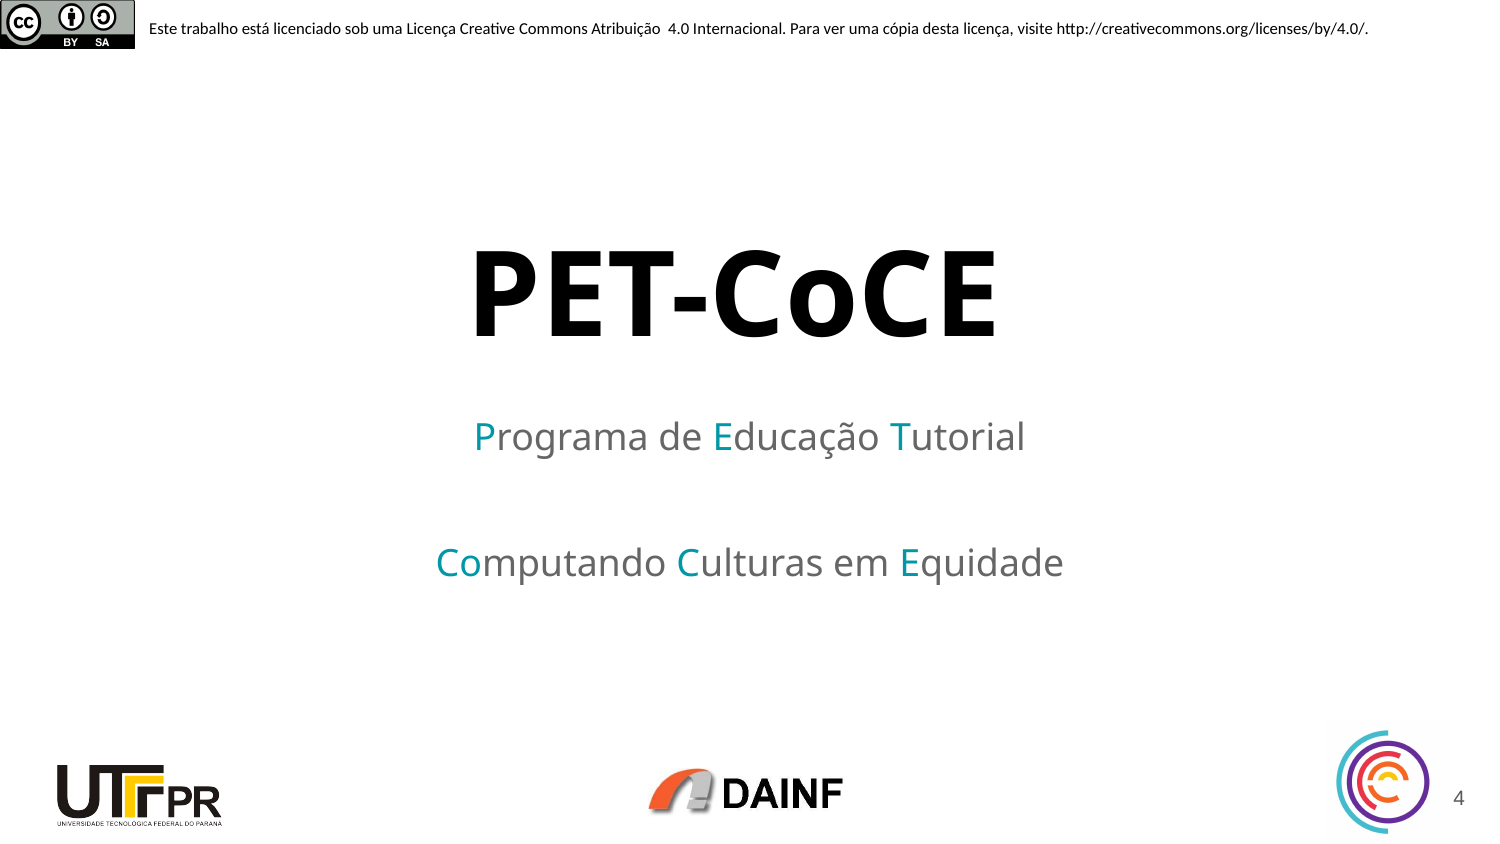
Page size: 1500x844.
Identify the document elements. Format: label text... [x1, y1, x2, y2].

text_box Computando Culturas em Equidade [409, 473, 1091, 643]
picture [0, 0, 135, 49]
title PET-CoCE [384, 196, 1116, 398]
picture [648, 768, 852, 823]
picture [57, 765, 222, 826]
slide_number <number> [1450, 764, 1480, 830]
text_box Este trabalho está licenciado sob uma Licença Creative Commons Atribuição 4.0 Internacional. Para ver uma cópia desta licença, visite http://creativecommons.org/licenses/by/4.0/. [135, 0, 1500, 49]
picture [1326, 720, 1450, 844]
list Programa de Educação Tutorial [401, 398, 1099, 474]
